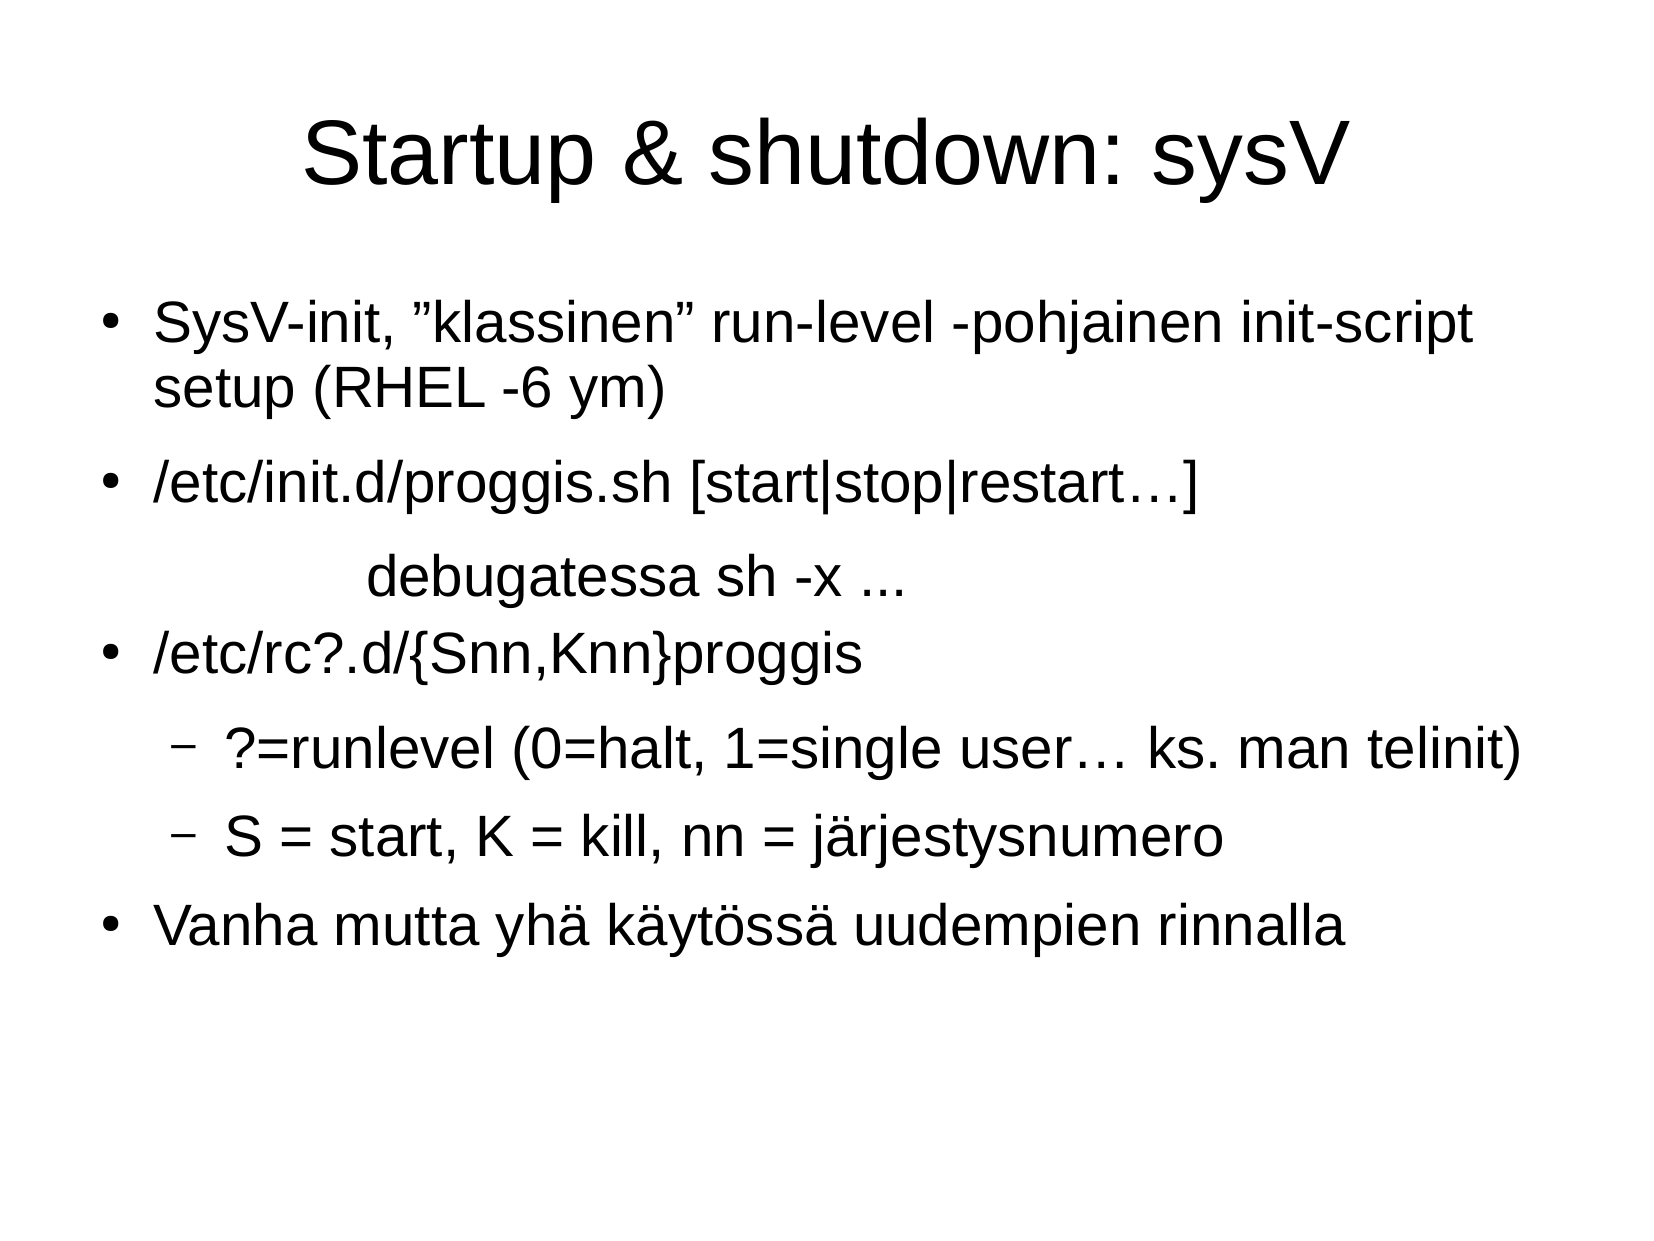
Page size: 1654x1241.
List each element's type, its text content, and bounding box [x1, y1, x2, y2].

title Startup & shutdown: sysV [82, 49, 1571, 257]
list SysV-init, ”klassinen” run-level -pohjainen init-script setup (RHEL -6 ym) /etc/init.d/proggis.sh [start|stop|restart…] debugatessa sh -x ... /etc/rc?.d/{Snn,Knn}proggis ?=runlevel (0=halt, 1=single user… ks. man telinit) S = start, K = kill, nn = järjestysnumero Vanha mutta yhä käytössä uudempien rinnalla [82, 290, 1571, 1010]
